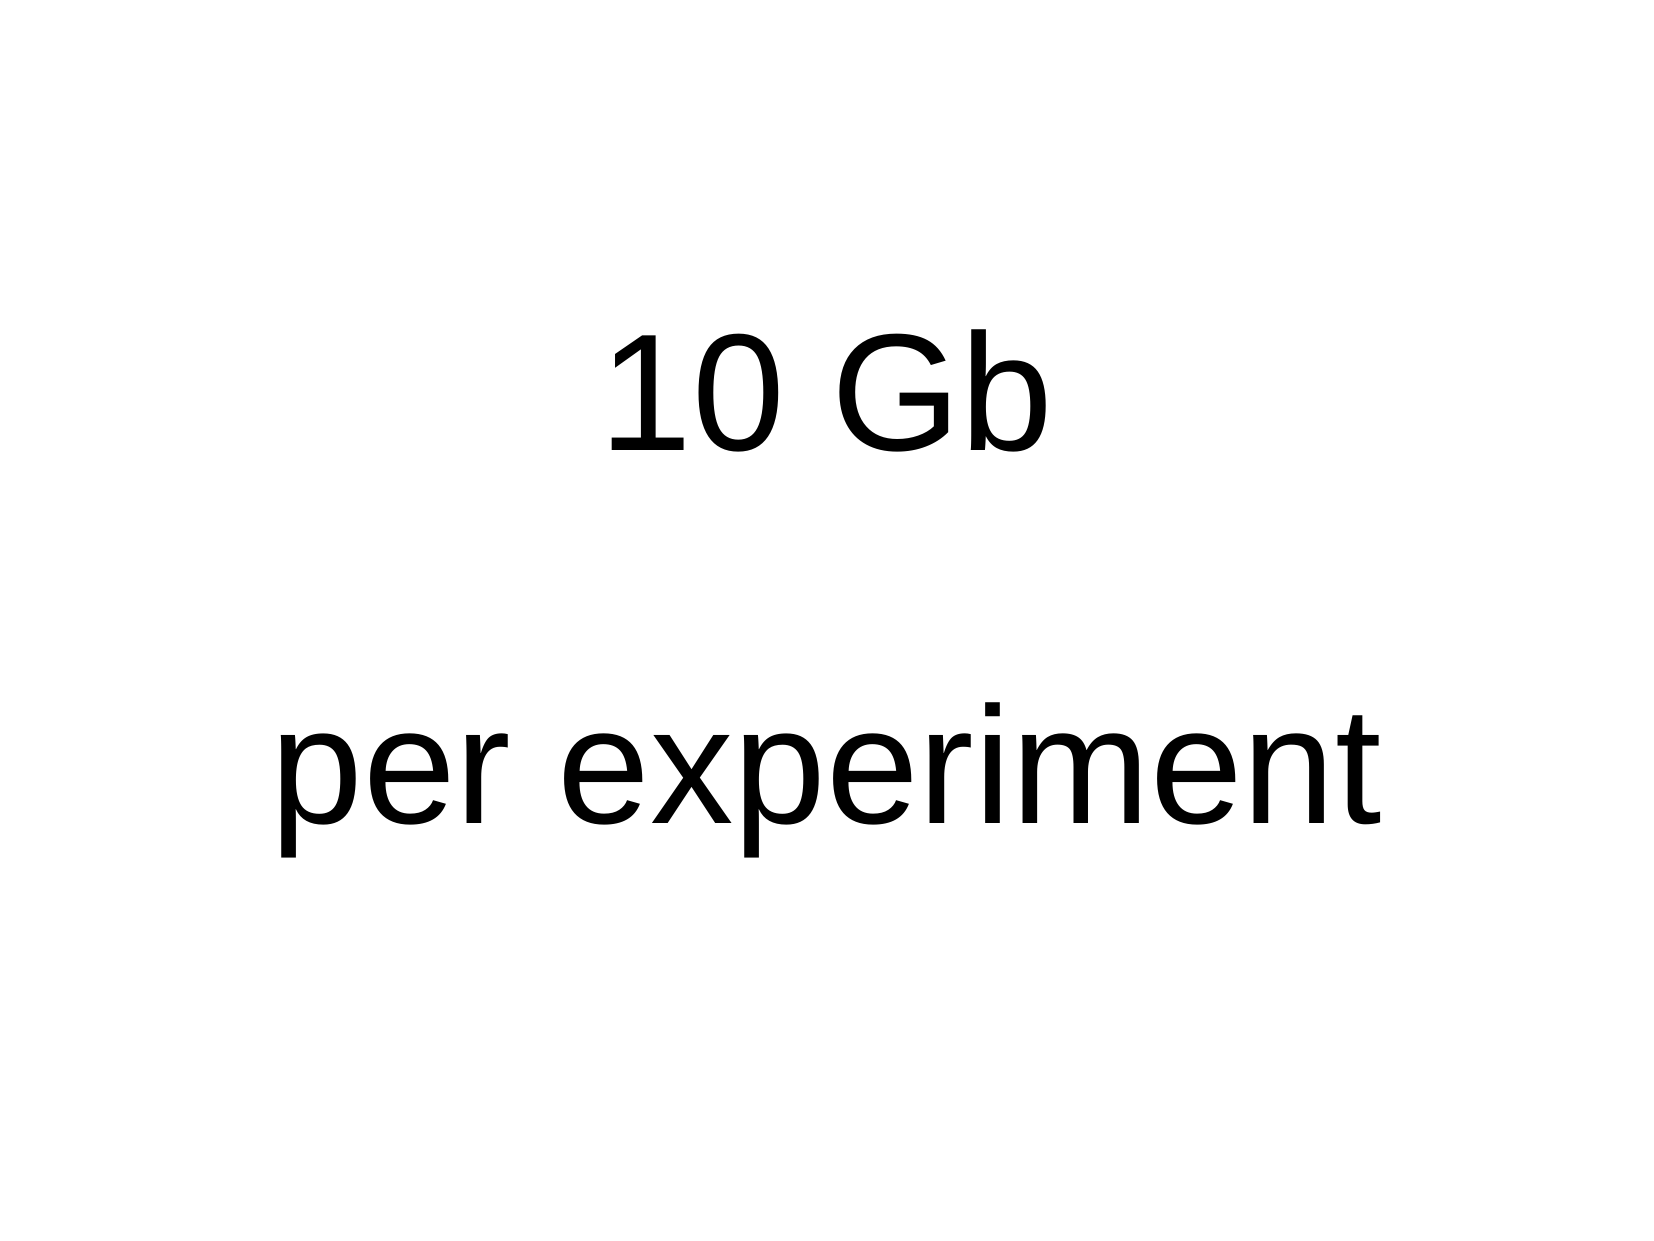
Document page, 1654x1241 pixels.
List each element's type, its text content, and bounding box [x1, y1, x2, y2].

subtitle 10 Gb per experiment [82, 56, 1571, 1102]
